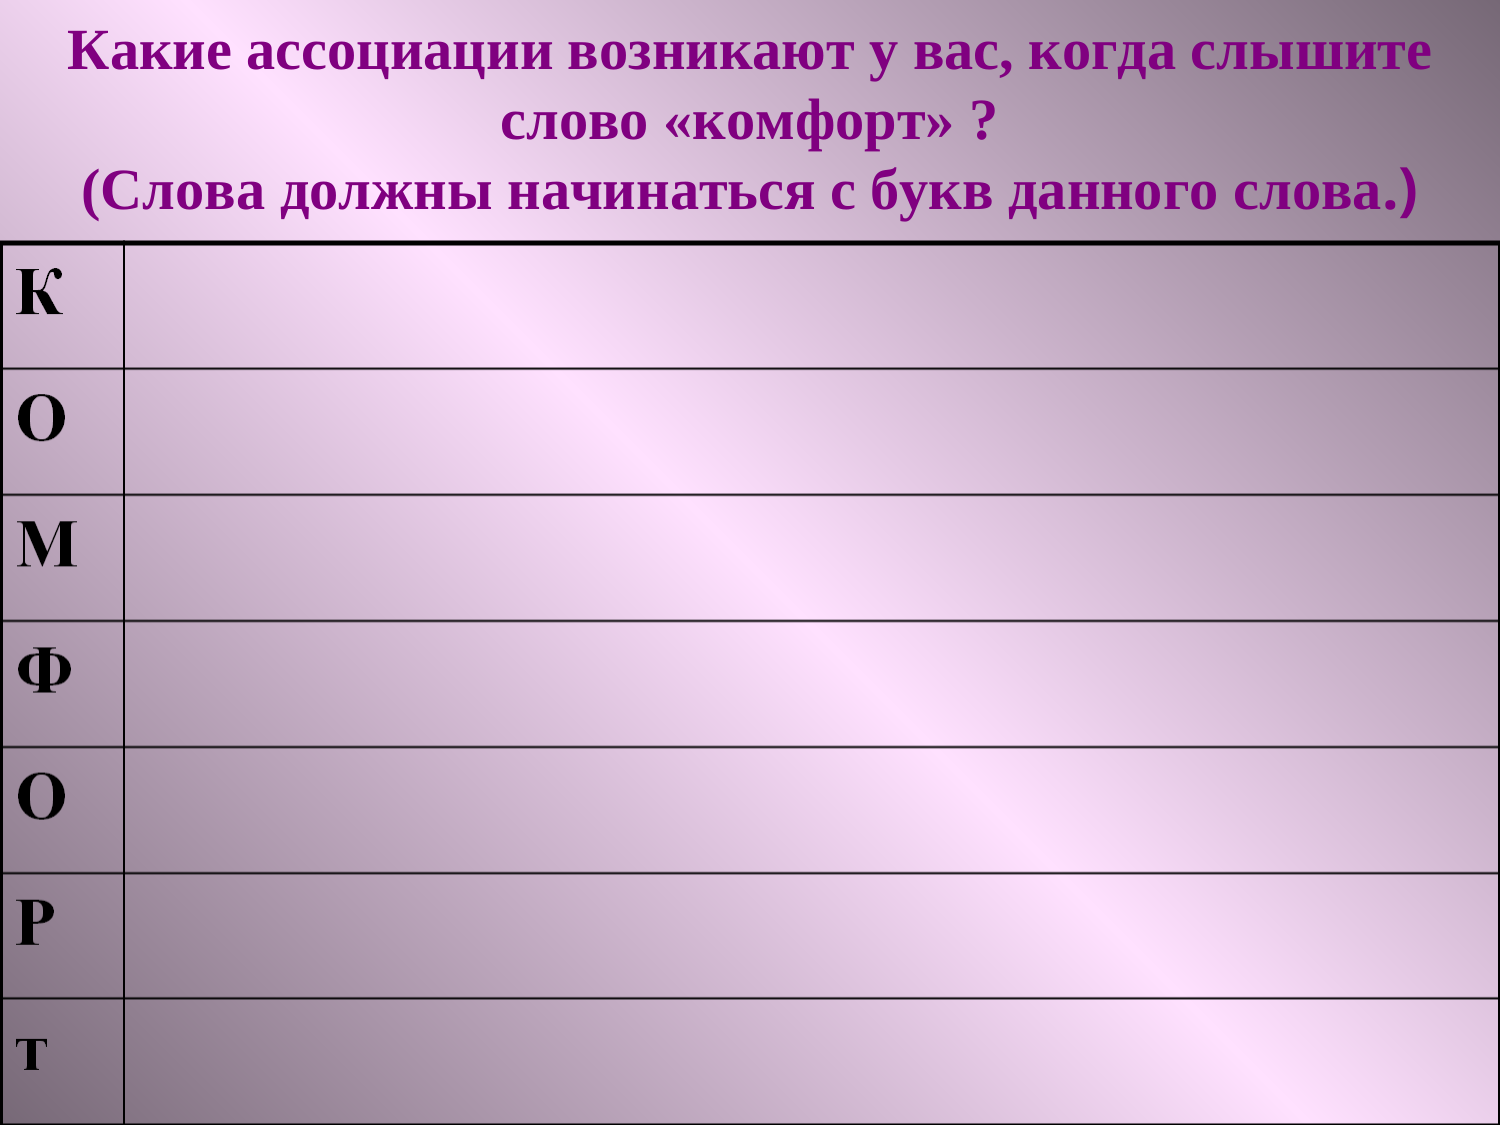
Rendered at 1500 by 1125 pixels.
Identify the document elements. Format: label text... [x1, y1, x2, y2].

title Какие ассоциации возникают у вас, когда слышите слово «комфорт» ? (Слова должны начинаться с букв данного слова.) [0, 0, 1500, 229]
picture [0, 229, 1500, 1125]
